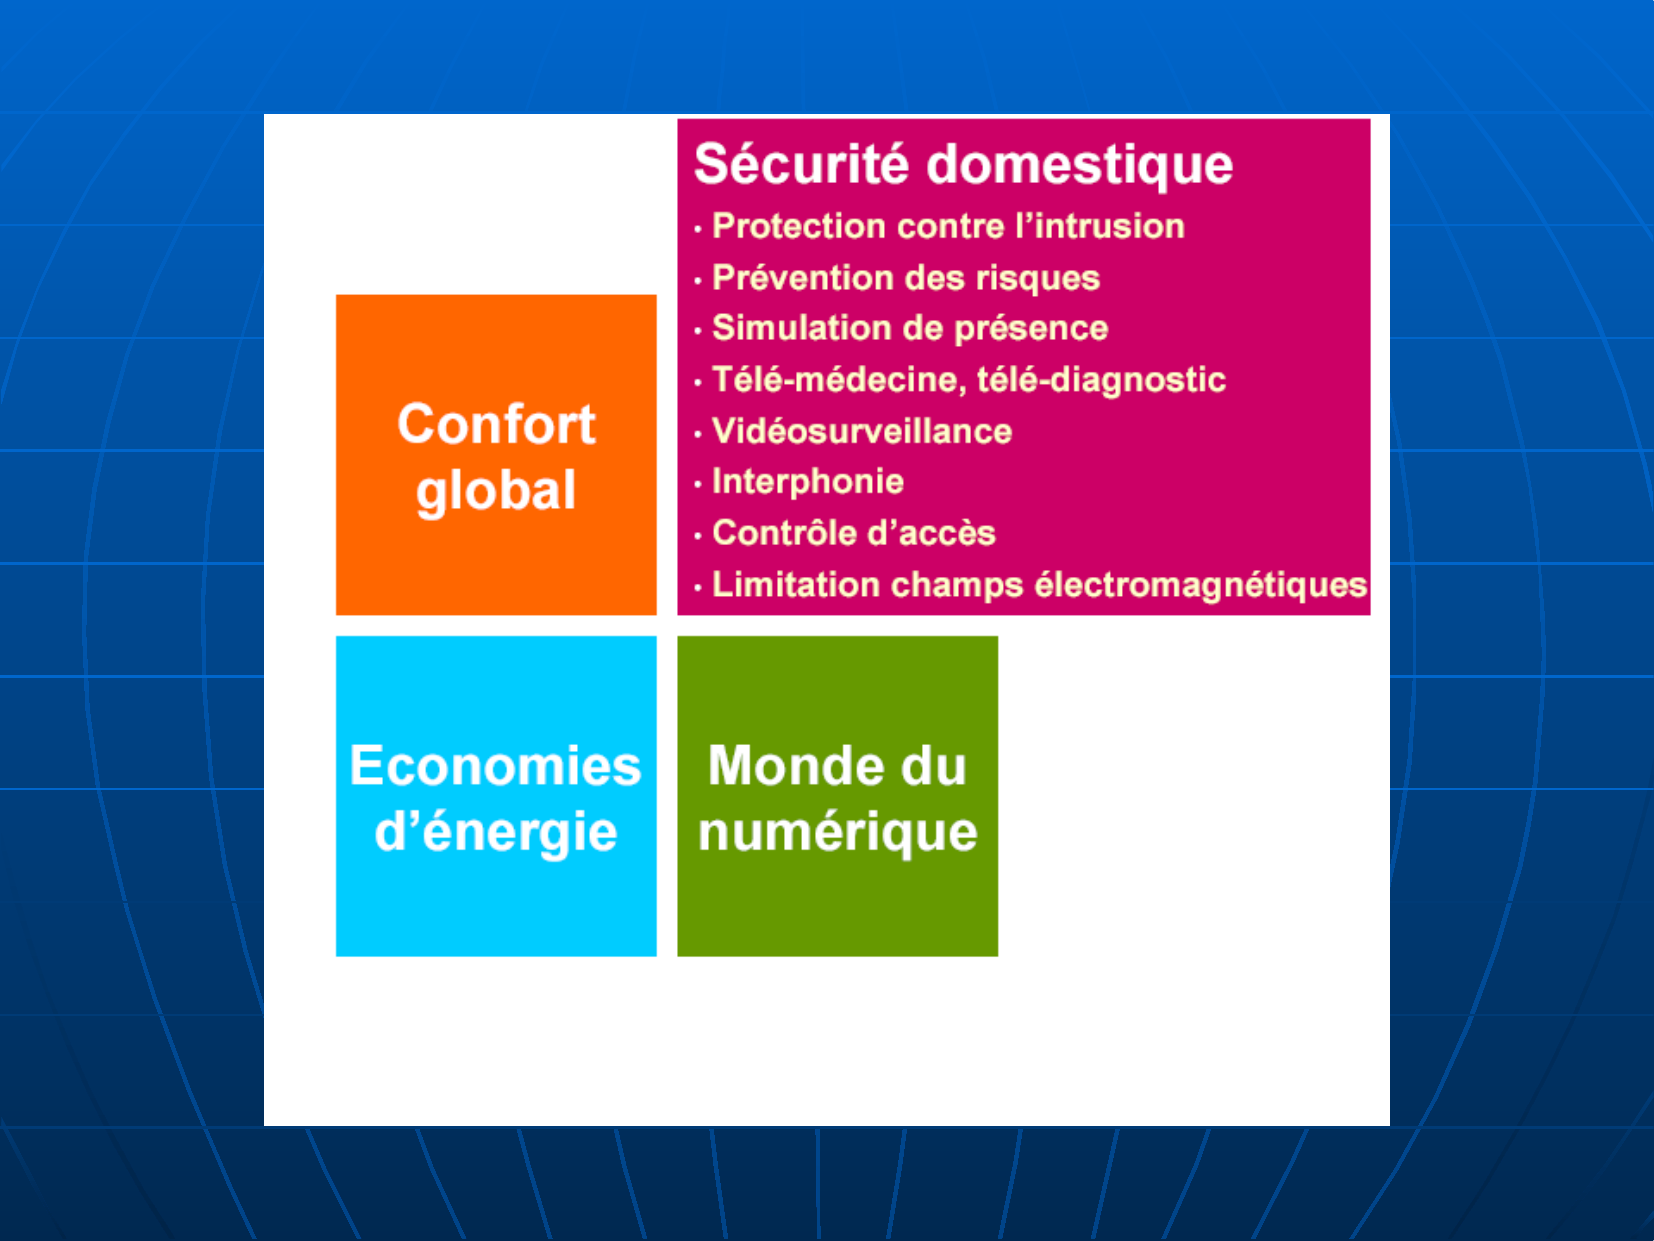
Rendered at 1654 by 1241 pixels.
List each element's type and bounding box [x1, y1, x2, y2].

picture [264, 114, 1390, 1126]
